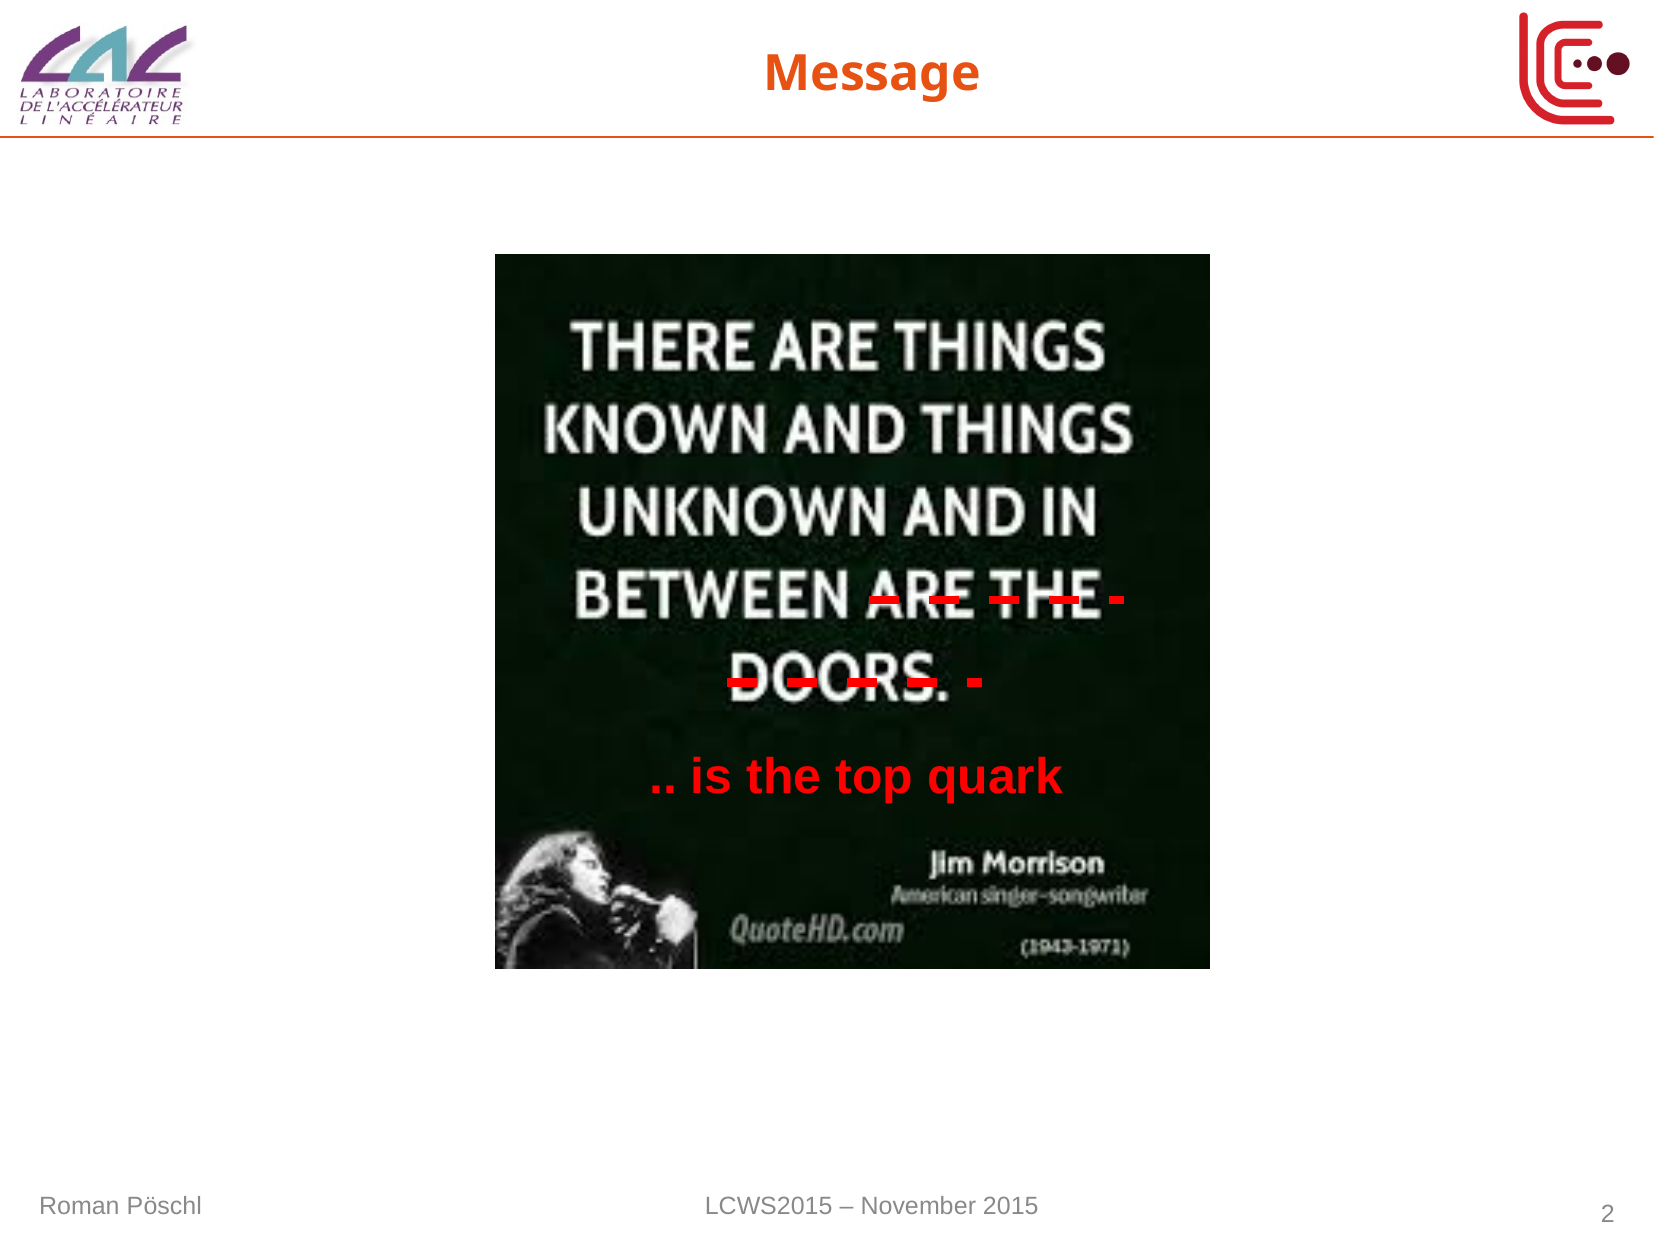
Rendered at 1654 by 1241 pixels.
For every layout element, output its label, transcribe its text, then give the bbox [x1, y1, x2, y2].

title Message [128, 29, 1617, 113]
picture [17, 22, 199, 127]
picture [1508, 2, 1641, 135]
text_box .. is the top quark [634, 741, 1086, 868]
picture [495, 254, 1210, 969]
